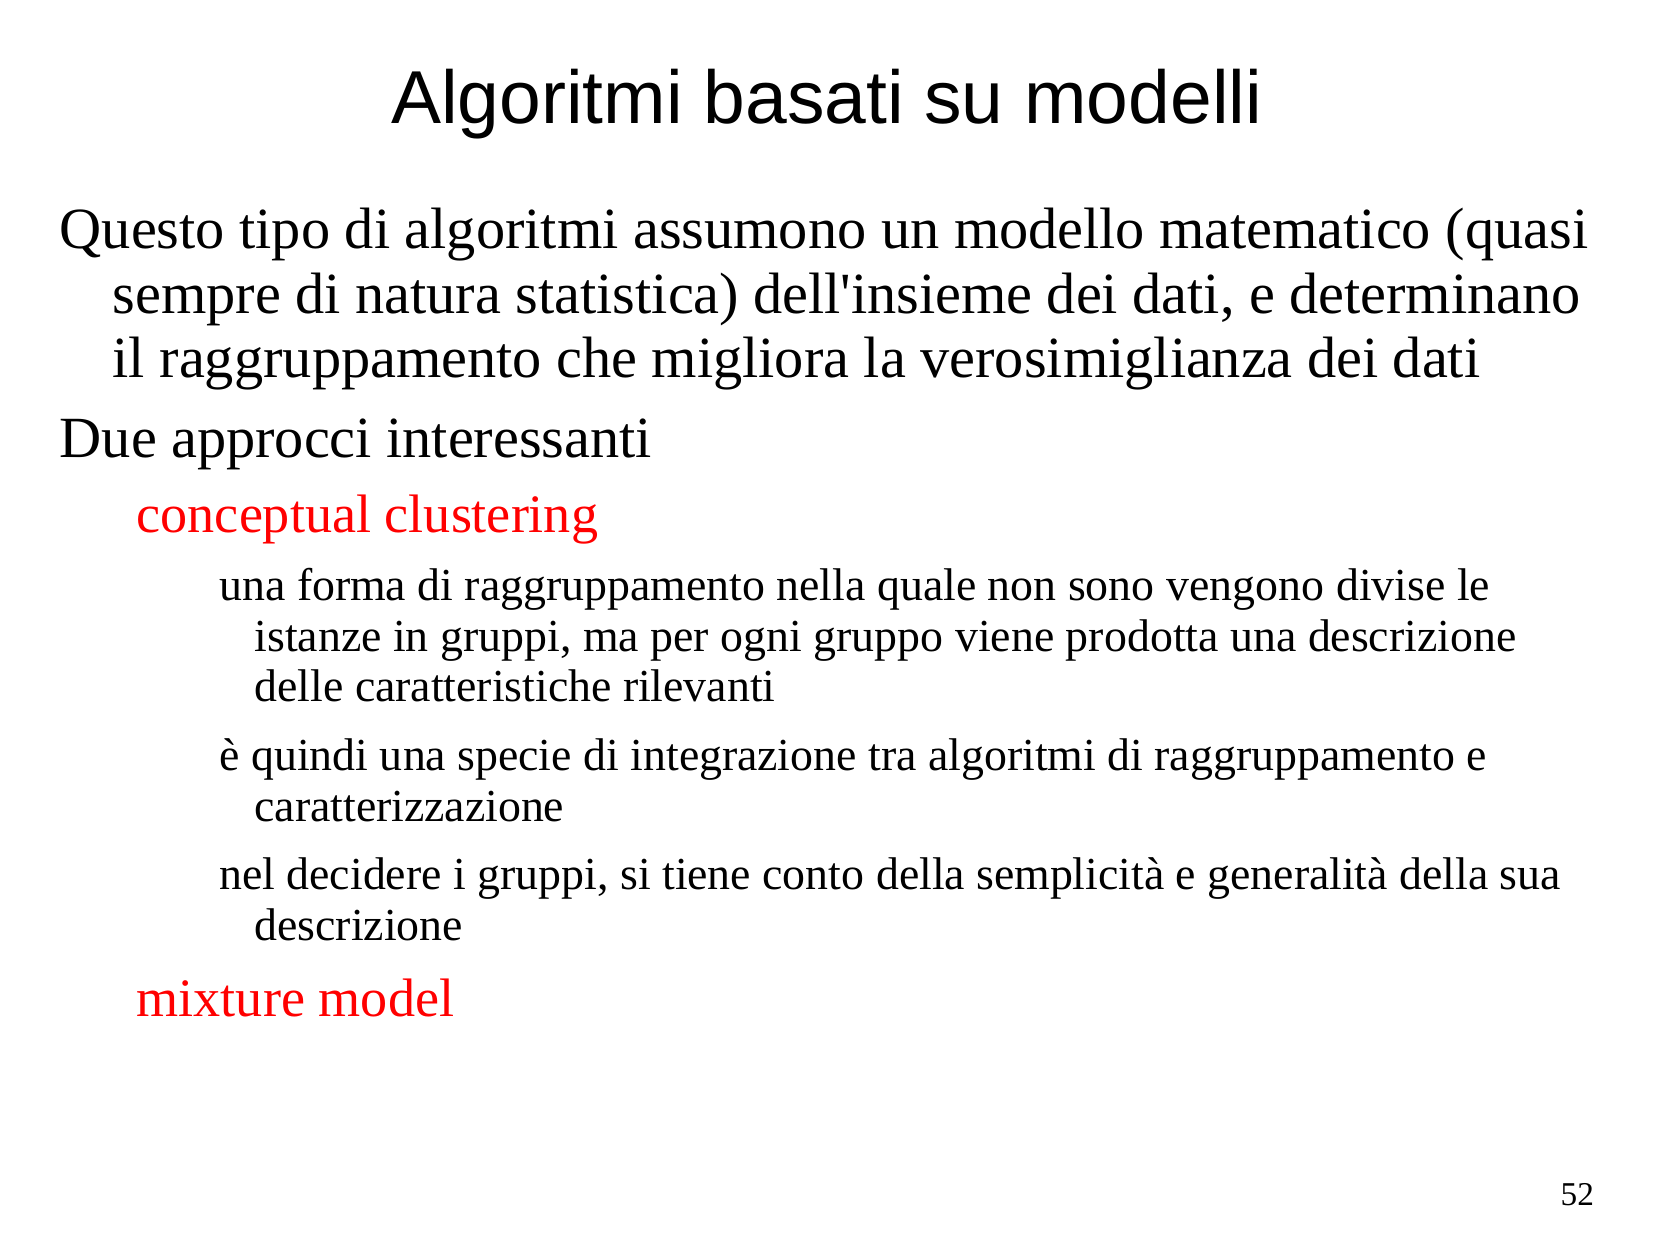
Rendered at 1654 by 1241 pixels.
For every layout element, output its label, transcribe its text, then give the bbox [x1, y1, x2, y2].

title Algoritmi basati su modelli [37, 30, 1617, 166]
list Questo tipo di algoritmi assumono un modello matematico (quasi sempre di natura statistica) dell'insieme dei dati, e determinano il raggruppamento che migliora la verosimiglianza dei dati Due approcci interessanti conceptual clustering una forma di raggruppamento nella quale non sono vengono divise le istanze in gruppi, ma per ogni gruppo viene prodotta una descrizione delle caratteristiche rilevanti è quindi una specie di integrazione tra algoritmi di raggruppamento e caratterizzazione nel decidere i gruppi, si tiene conto della semplicità e generalità della sua descrizione mixture model [42, 196, 1612, 1187]
